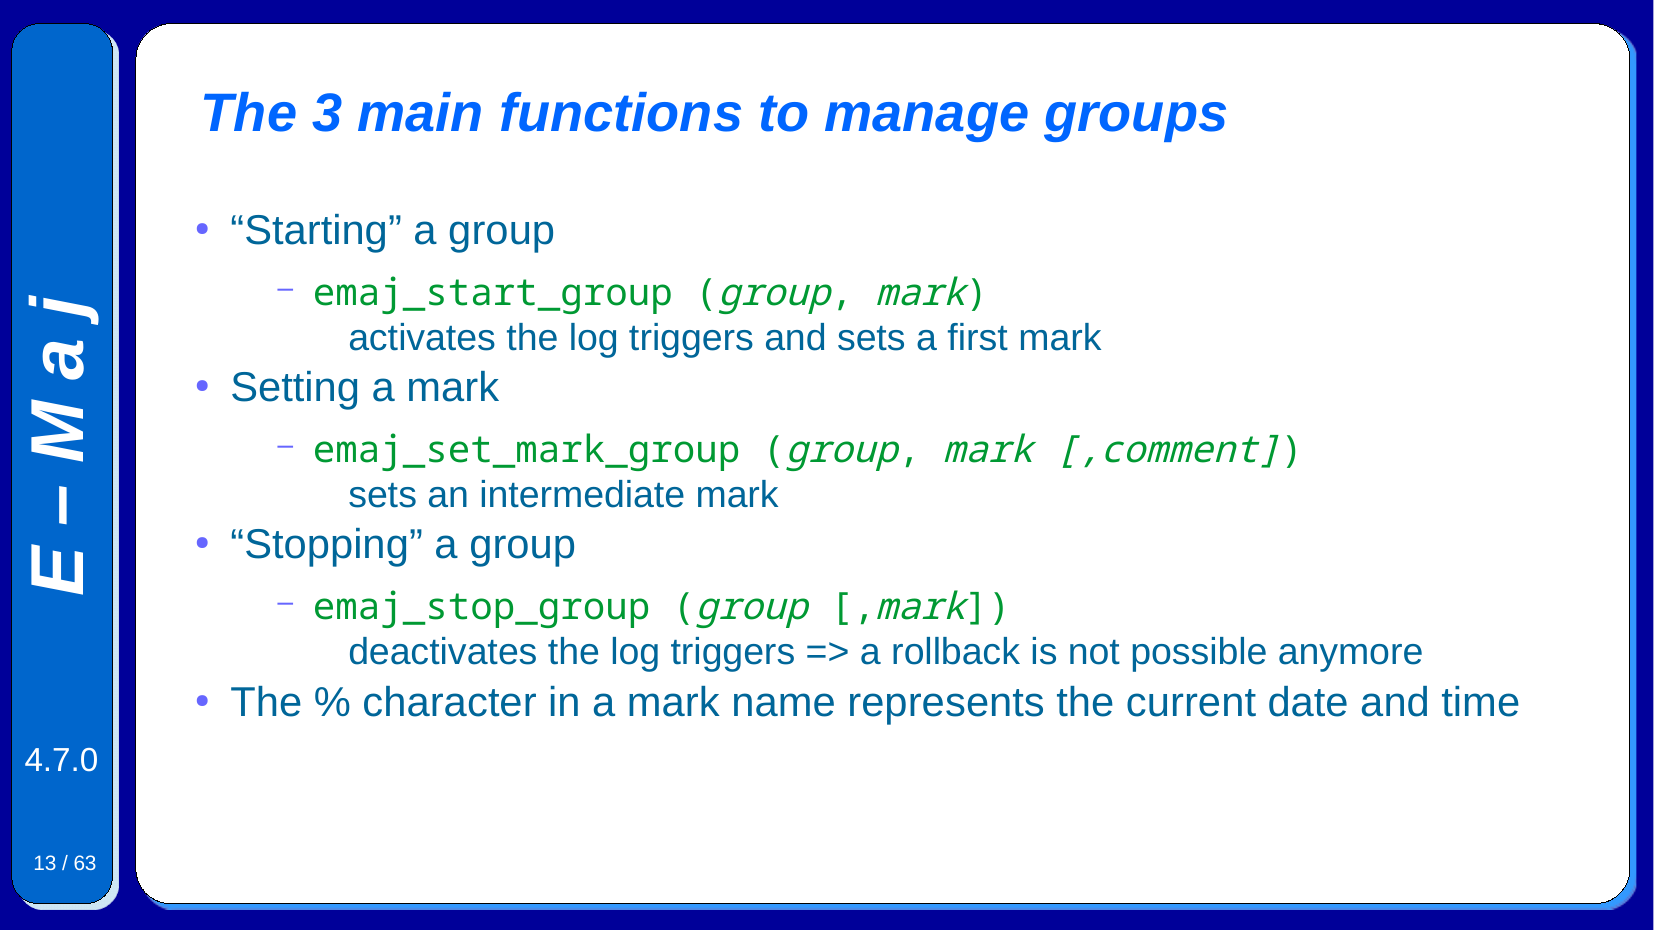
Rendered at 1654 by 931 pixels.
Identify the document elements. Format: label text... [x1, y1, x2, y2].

list “Starting” a group emaj_start_group (group, mark) activates the log triggers and sets a first mark Setting a mark emaj_set_mark_group (group, mark [,comment]) sets an intermediate mark “Stopping” a group emaj_stop_group (group [,mark]) deactivates the log triggers => a rollback is not possible anymore The % character in a mark name represents the current date and time [177, 206, 1587, 854]
title The 3 main functions to manage groups [200, 34, 1575, 191]
